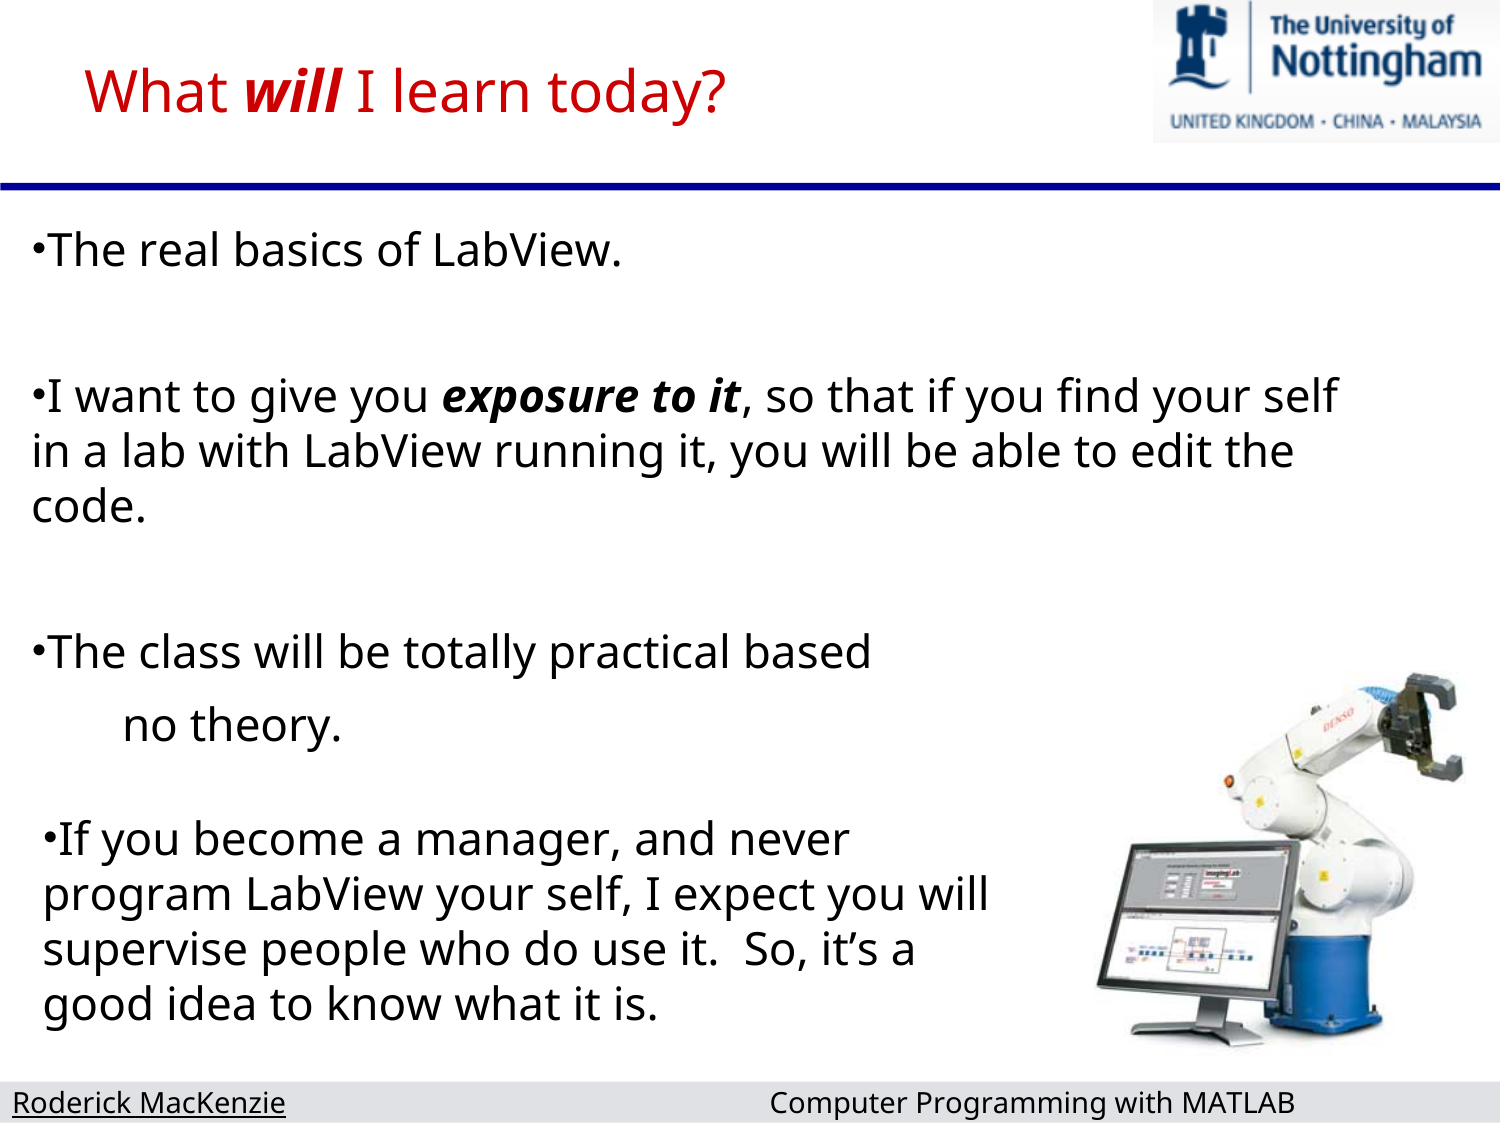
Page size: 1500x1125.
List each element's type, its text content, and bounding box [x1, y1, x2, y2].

picture [1093, 670, 1466, 1061]
title What will I learn today? [69, 37, 1308, 143]
text_box If you become a manager, and never program LabView your self, I expect you will supervise people who do use it. So, it’s a good idea to know what it is. [27, 802, 1046, 1056]
picture [1153, 0, 1500, 143]
text_box The real basics of LabView. I want to give you exposure to it, so that if you find your self in a lab with LabView running it, you will be able to edit the code. The class will be totally practical based no theory. [16, 213, 1386, 832]
